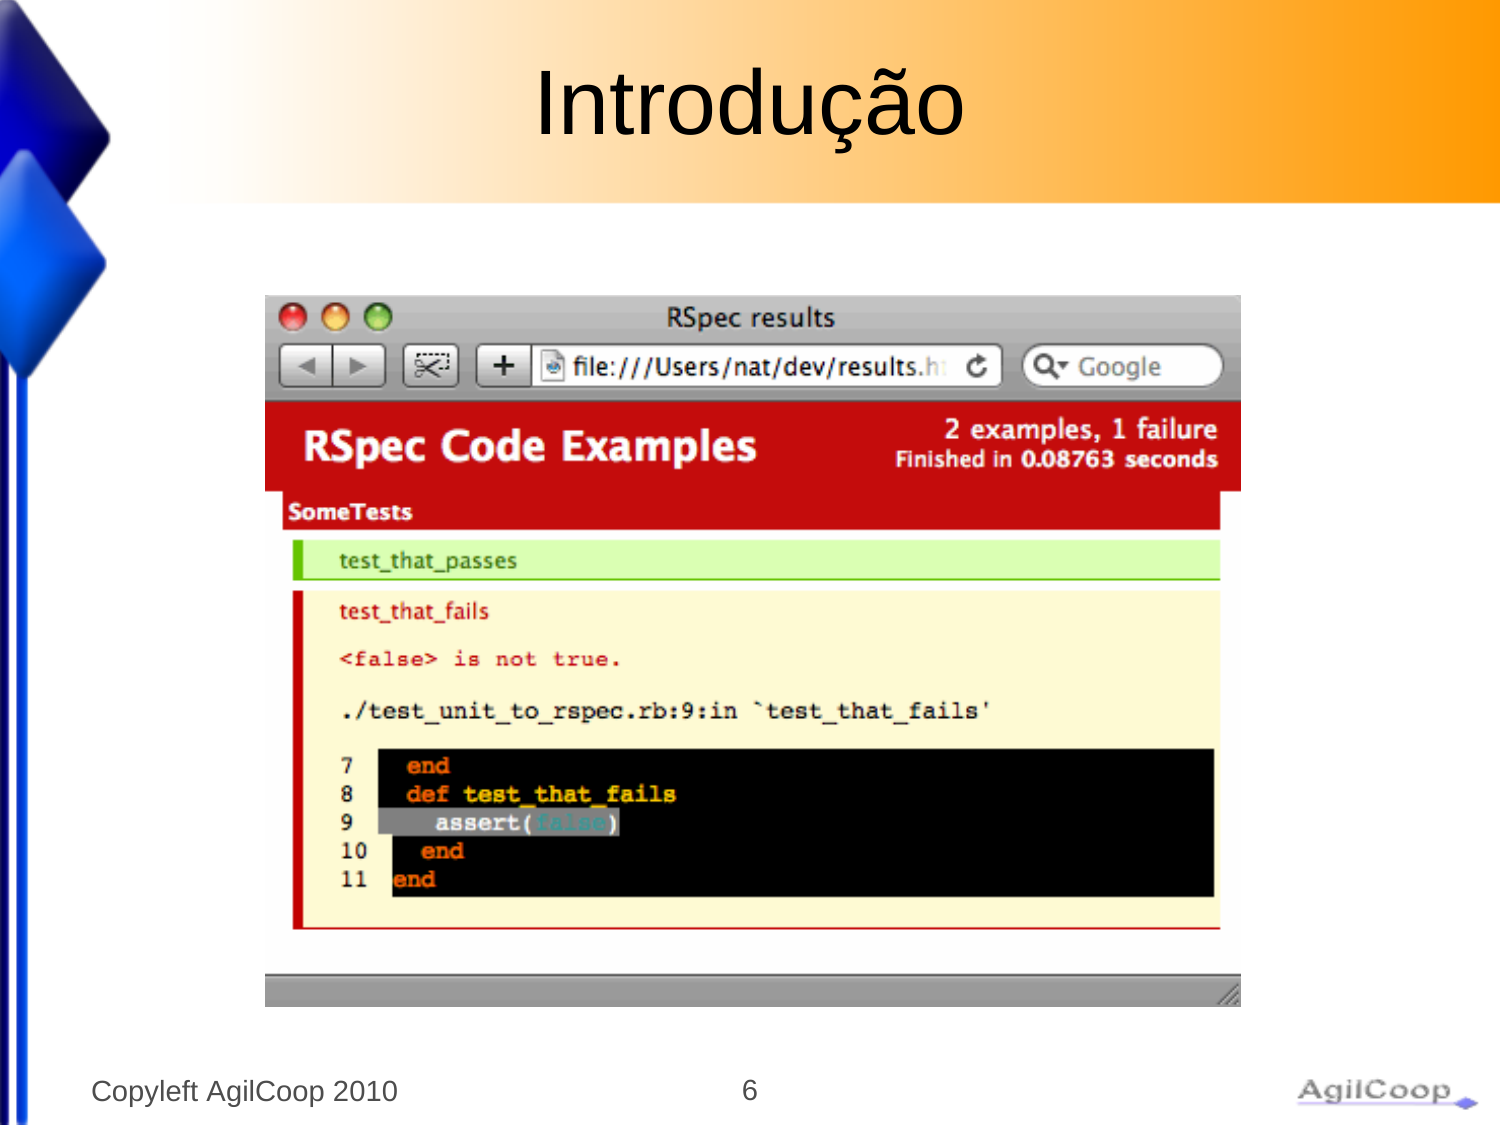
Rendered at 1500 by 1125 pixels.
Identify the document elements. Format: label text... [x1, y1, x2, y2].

picture [0, 0, 1500, 1125]
title Introdução [75, 8, 1426, 197]
